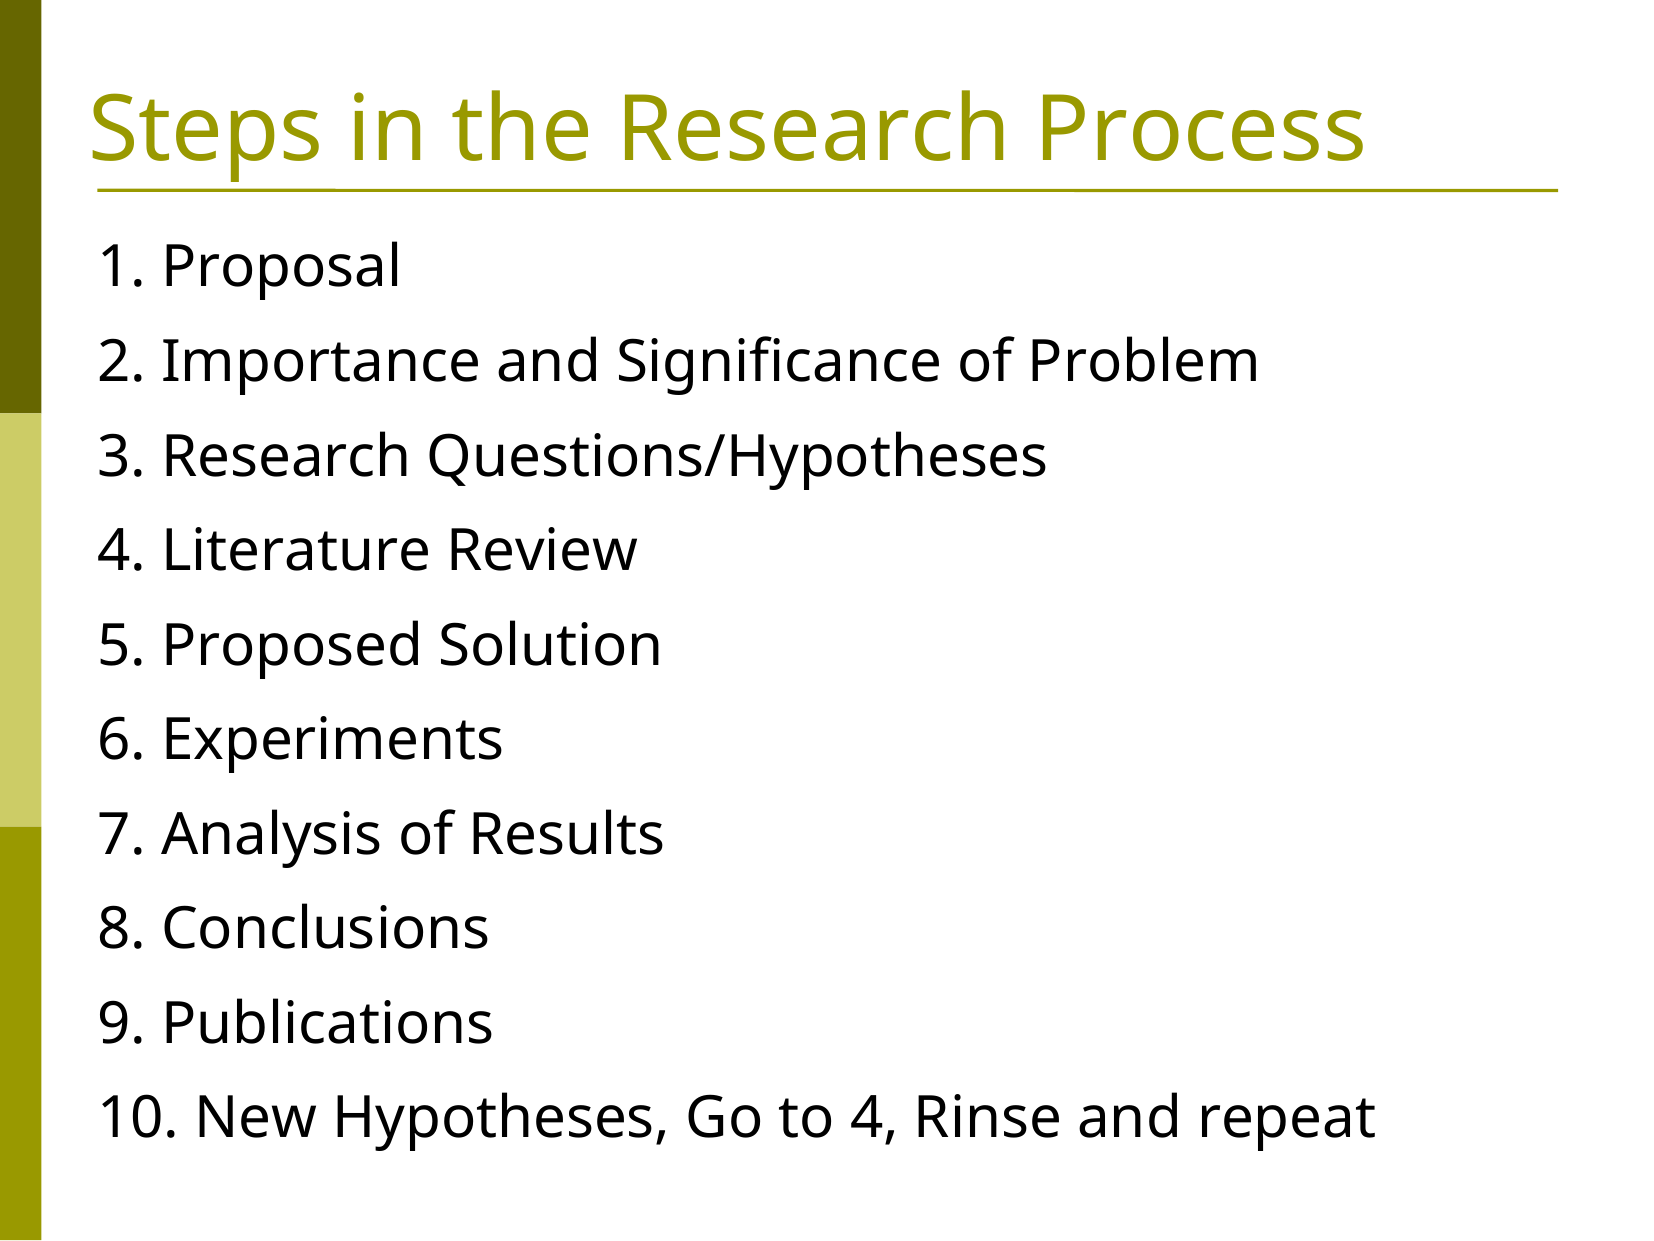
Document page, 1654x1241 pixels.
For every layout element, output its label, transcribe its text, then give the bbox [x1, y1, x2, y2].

list 1. Proposal 2. Importance and Significance of Problem 3. Research Questions/Hypotheses 4. Literature Review 5. Proposed Solution 6. Experiments 7. Analysis of Results 8. Conclusions 9. Publications 10. New Hypotheses, Go to 4, Rinse and repeat [82, 216, 1571, 1079]
title Steps in the Research Process [88, 43, 1577, 207]
